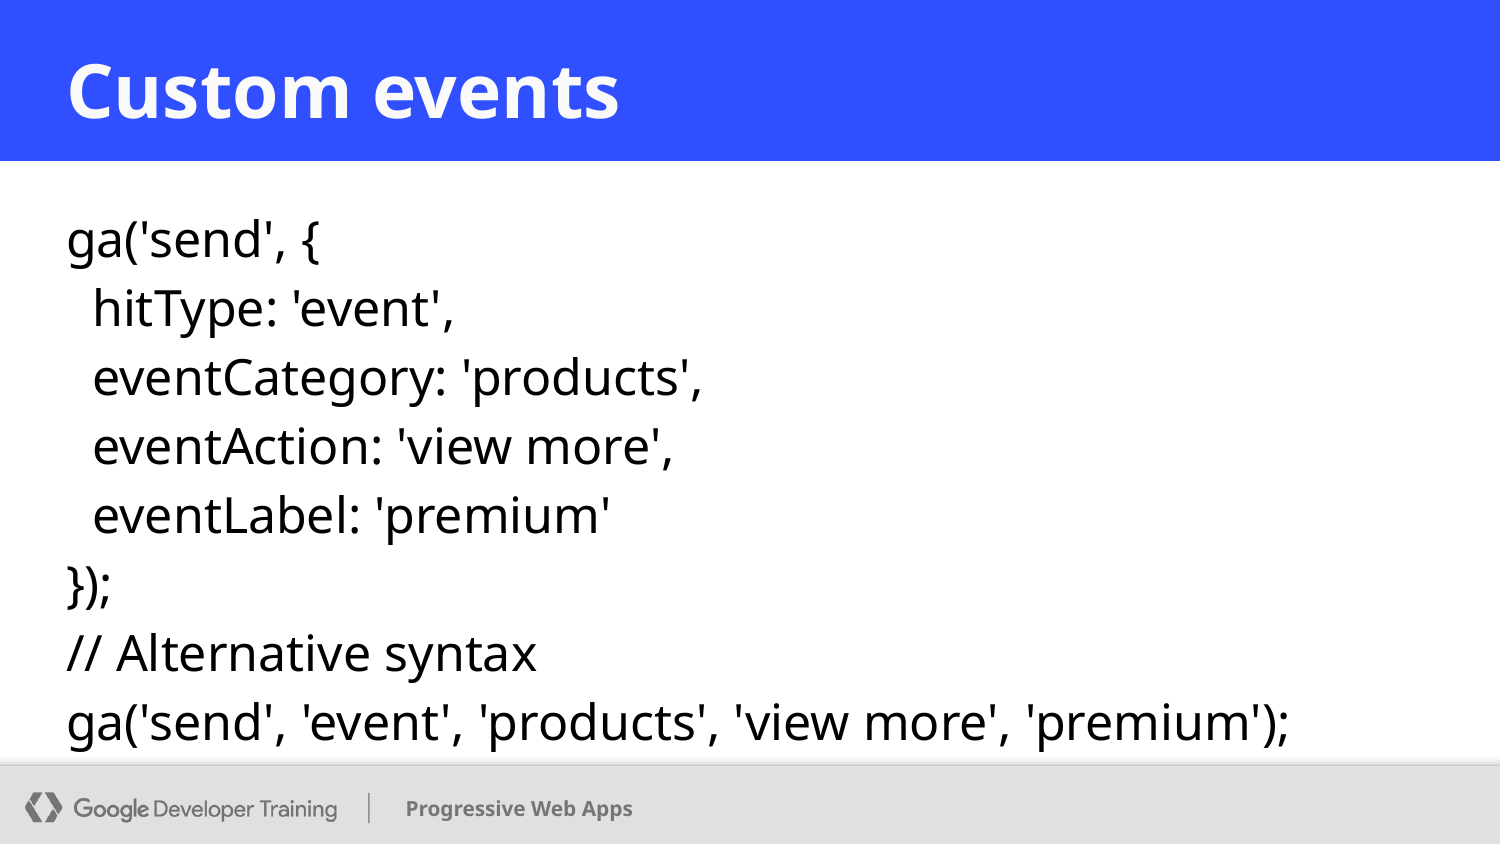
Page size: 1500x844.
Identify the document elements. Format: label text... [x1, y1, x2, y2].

title Custom events [51, 28, 1449, 122]
picture [0, 161, 1500, 844]
list ga('send', { hitType: 'event', eventCategory: 'products', eventAction: 'view more', eventLabel: 'premium' }); // Alternative syntax ga('send', 'event', 'products', 'view more', 'premium'); [51, 183, 1449, 752]
